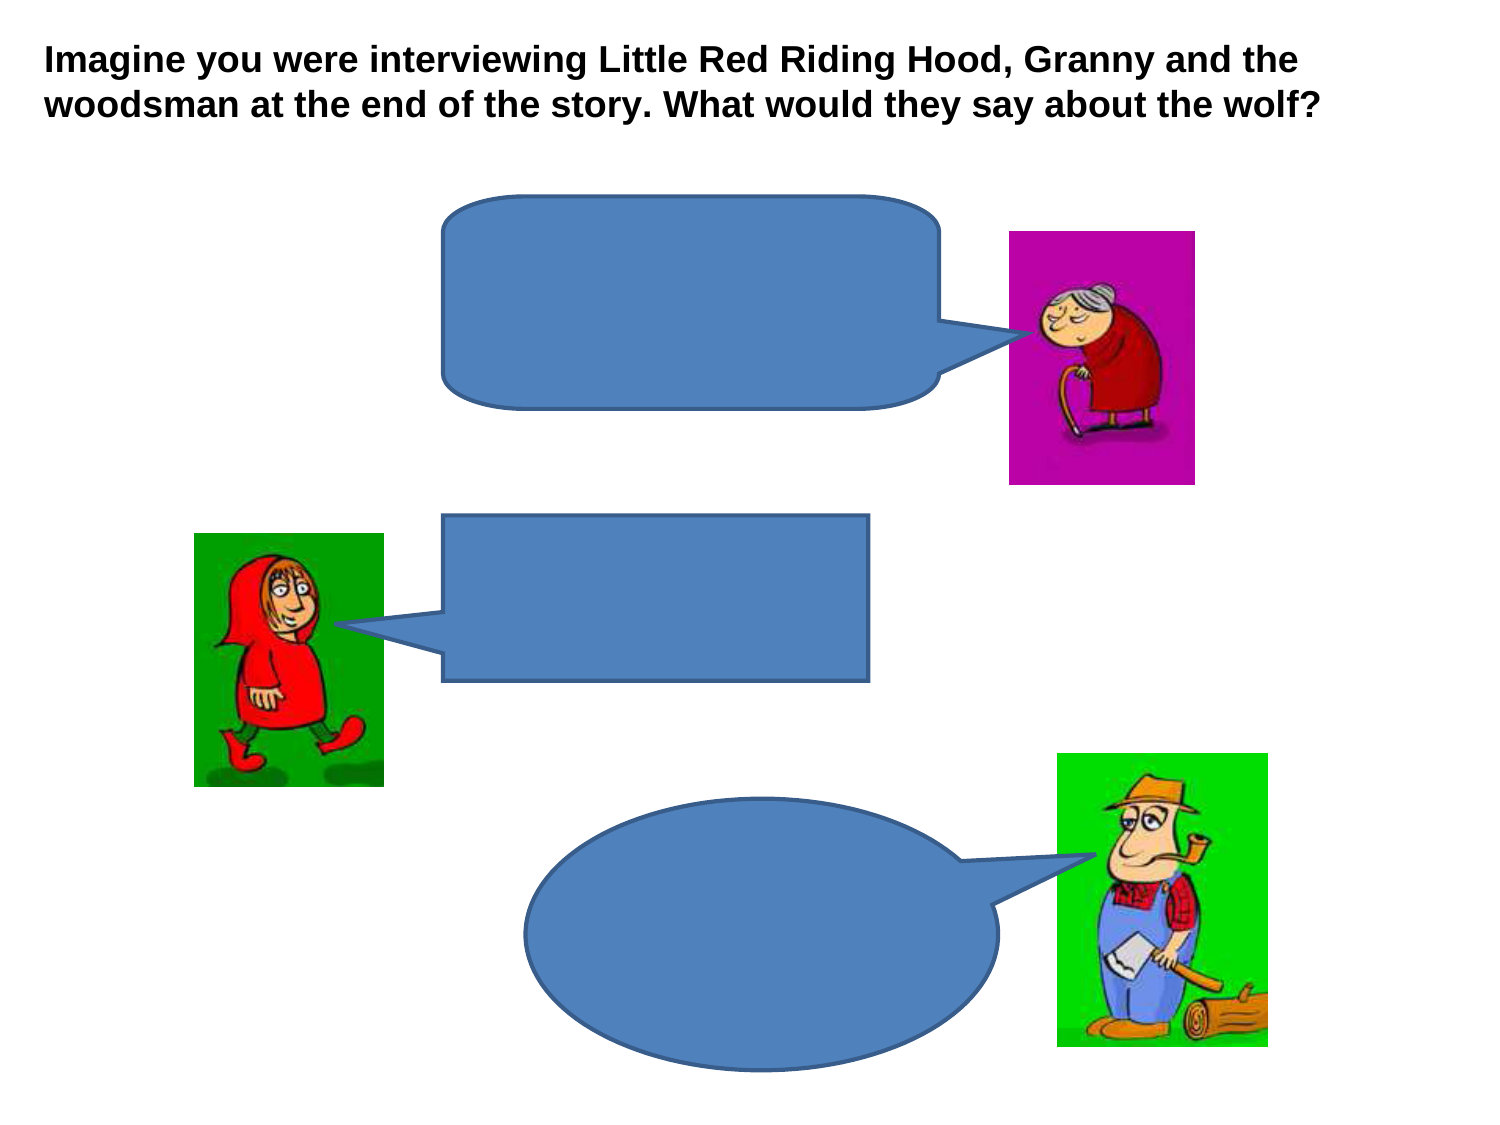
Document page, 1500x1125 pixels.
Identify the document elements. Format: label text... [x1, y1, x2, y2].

text_box [334, 515, 869, 681]
text_box [442, 196, 1028, 409]
picture [1009, 231, 1195, 485]
text_box Imagine you were interviewing Little Red Riding Hood, Granny and the woodsman at the end of the story. What would they say about the wolf? [29, 27, 1424, 133]
text_box [525, 798, 1097, 1071]
picture [194, 533, 384, 787]
picture [1057, 753, 1268, 1047]
